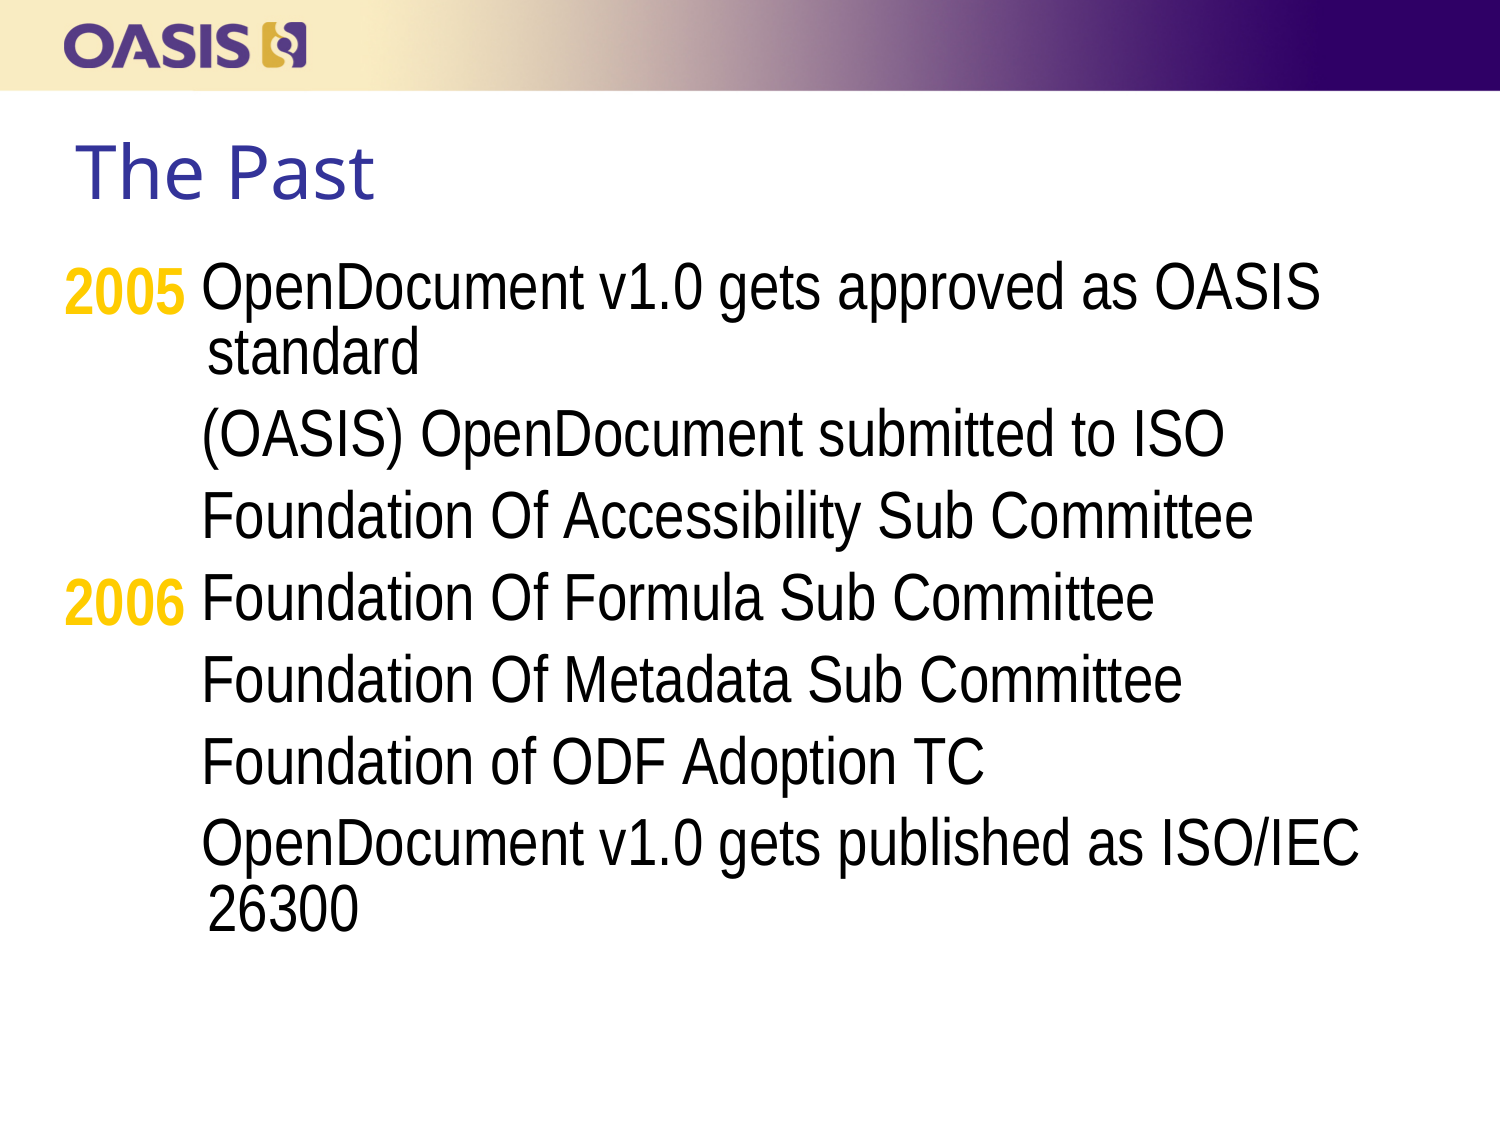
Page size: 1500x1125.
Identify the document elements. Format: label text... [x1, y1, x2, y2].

list OpenDocument v1.0 gets approved as OASIS standard (OASIS) OpenDocument submitted to ISO Foundation Of Accessibility Sub Committee Foundation Of Formula Sub Committee Foundation Of Metadata Sub Committee Foundation of ODF Adoption TC OpenDocument v1.0 gets published as ISO/IEC 26300 [201, 257, 1436, 1092]
text_box 2006 [64, 562, 213, 645]
title The Past [75, 121, 1438, 229]
picture [0, 0, 1500, 1125]
text_box 2005 [64, 252, 213, 334]
